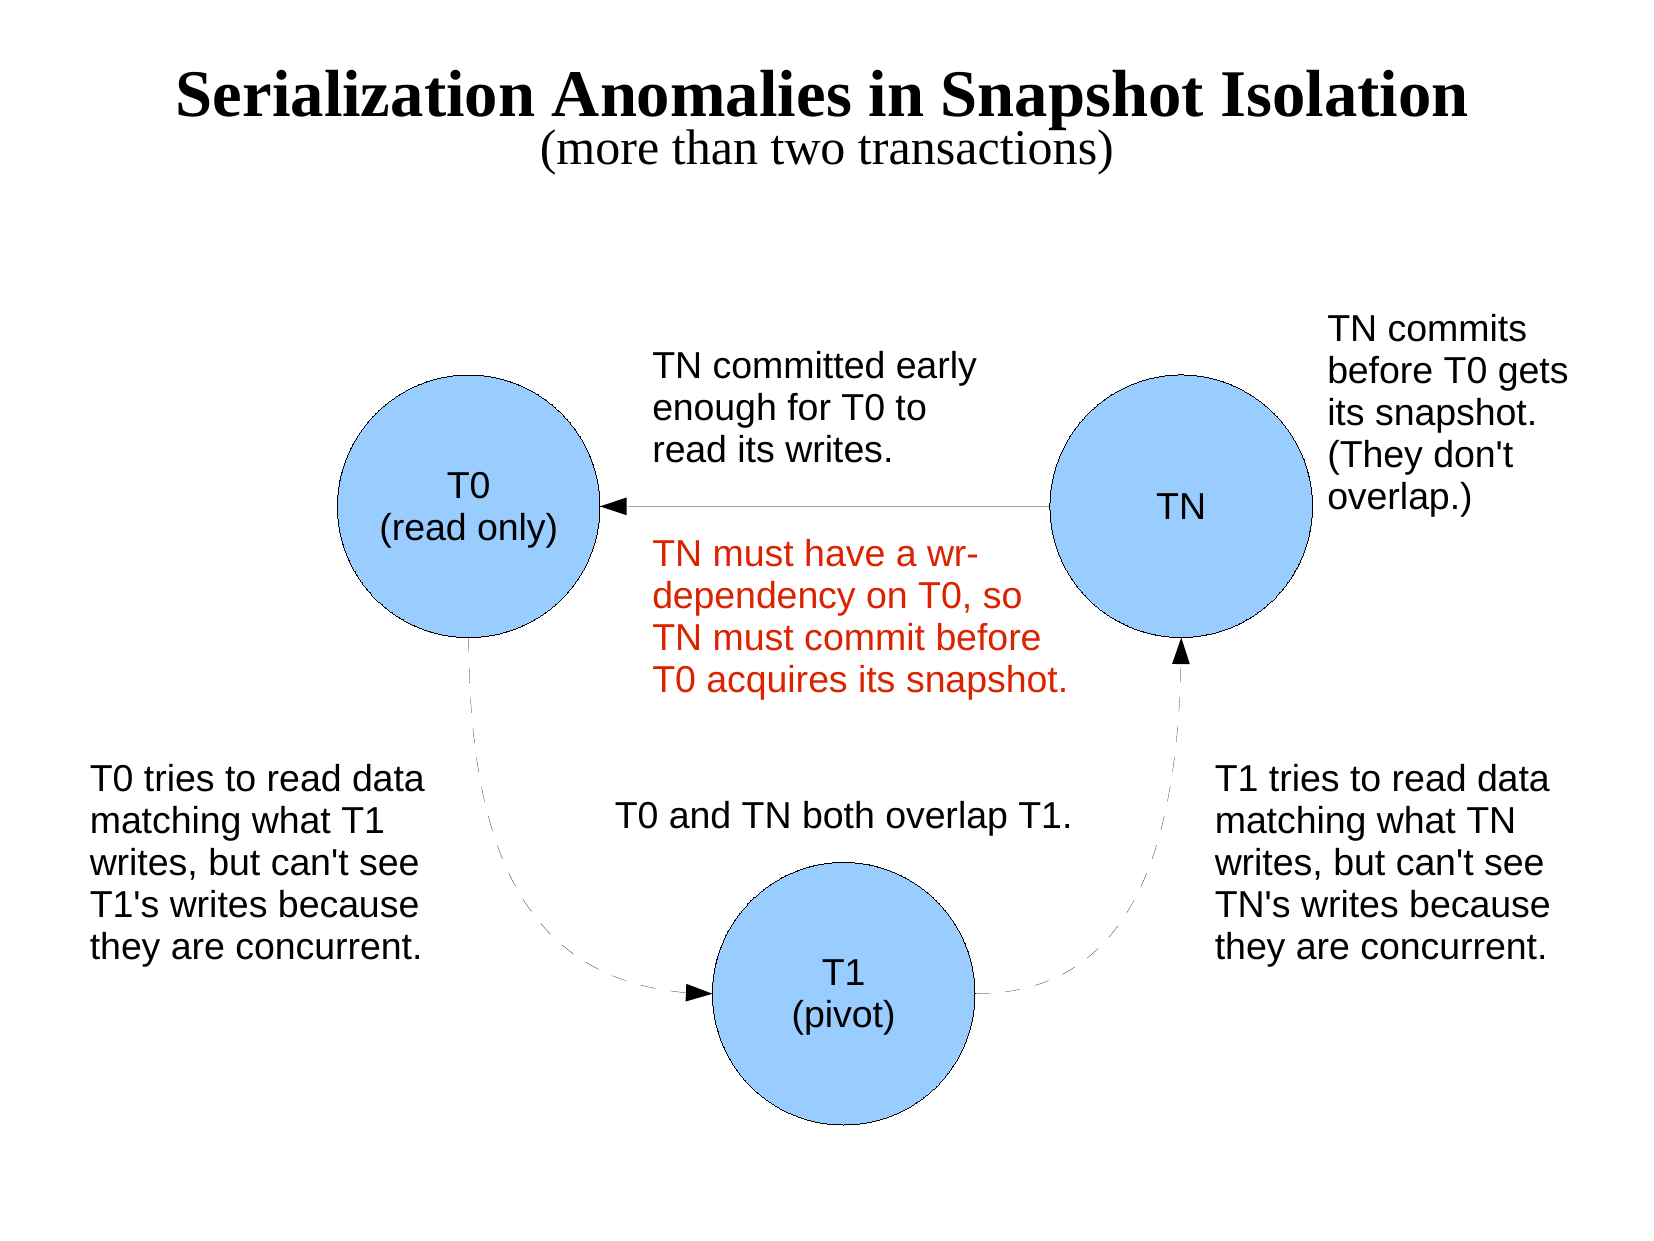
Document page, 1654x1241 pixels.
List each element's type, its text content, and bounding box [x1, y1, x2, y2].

text_box TN [1049, 374, 1312, 638]
text_box T0 tries to read data matching what T1 writes, but can't see T1's writes because they are concurrent. [75, 750, 451, 976]
title Serialization Anomalies in Snapshot Isolation [112, 37, 1535, 151]
text_box T0 (read only) [337, 375, 600, 638]
text_box TN commits before T0 gets its snapshot. (They don't overlap.) [1312, 300, 1613, 526]
text_box T1 (pivot) [712, 887, 975, 1126]
text_box T0 and TN both overlap T1. [600, 787, 1088, 887]
text_box TN committed early enough for T0 to read its writes. [637, 337, 1013, 488]
text_box T1 tries to read data matching what TN writes, but can't see TN's writes because they are concurrent. [1200, 750, 1576, 976]
text_box (more than two transactions) [525, 112, 1163, 188]
text_box TN must have a wr-dependency on T0, so TN must commit before T0 acquires its snapshot. [637, 525, 1088, 709]
